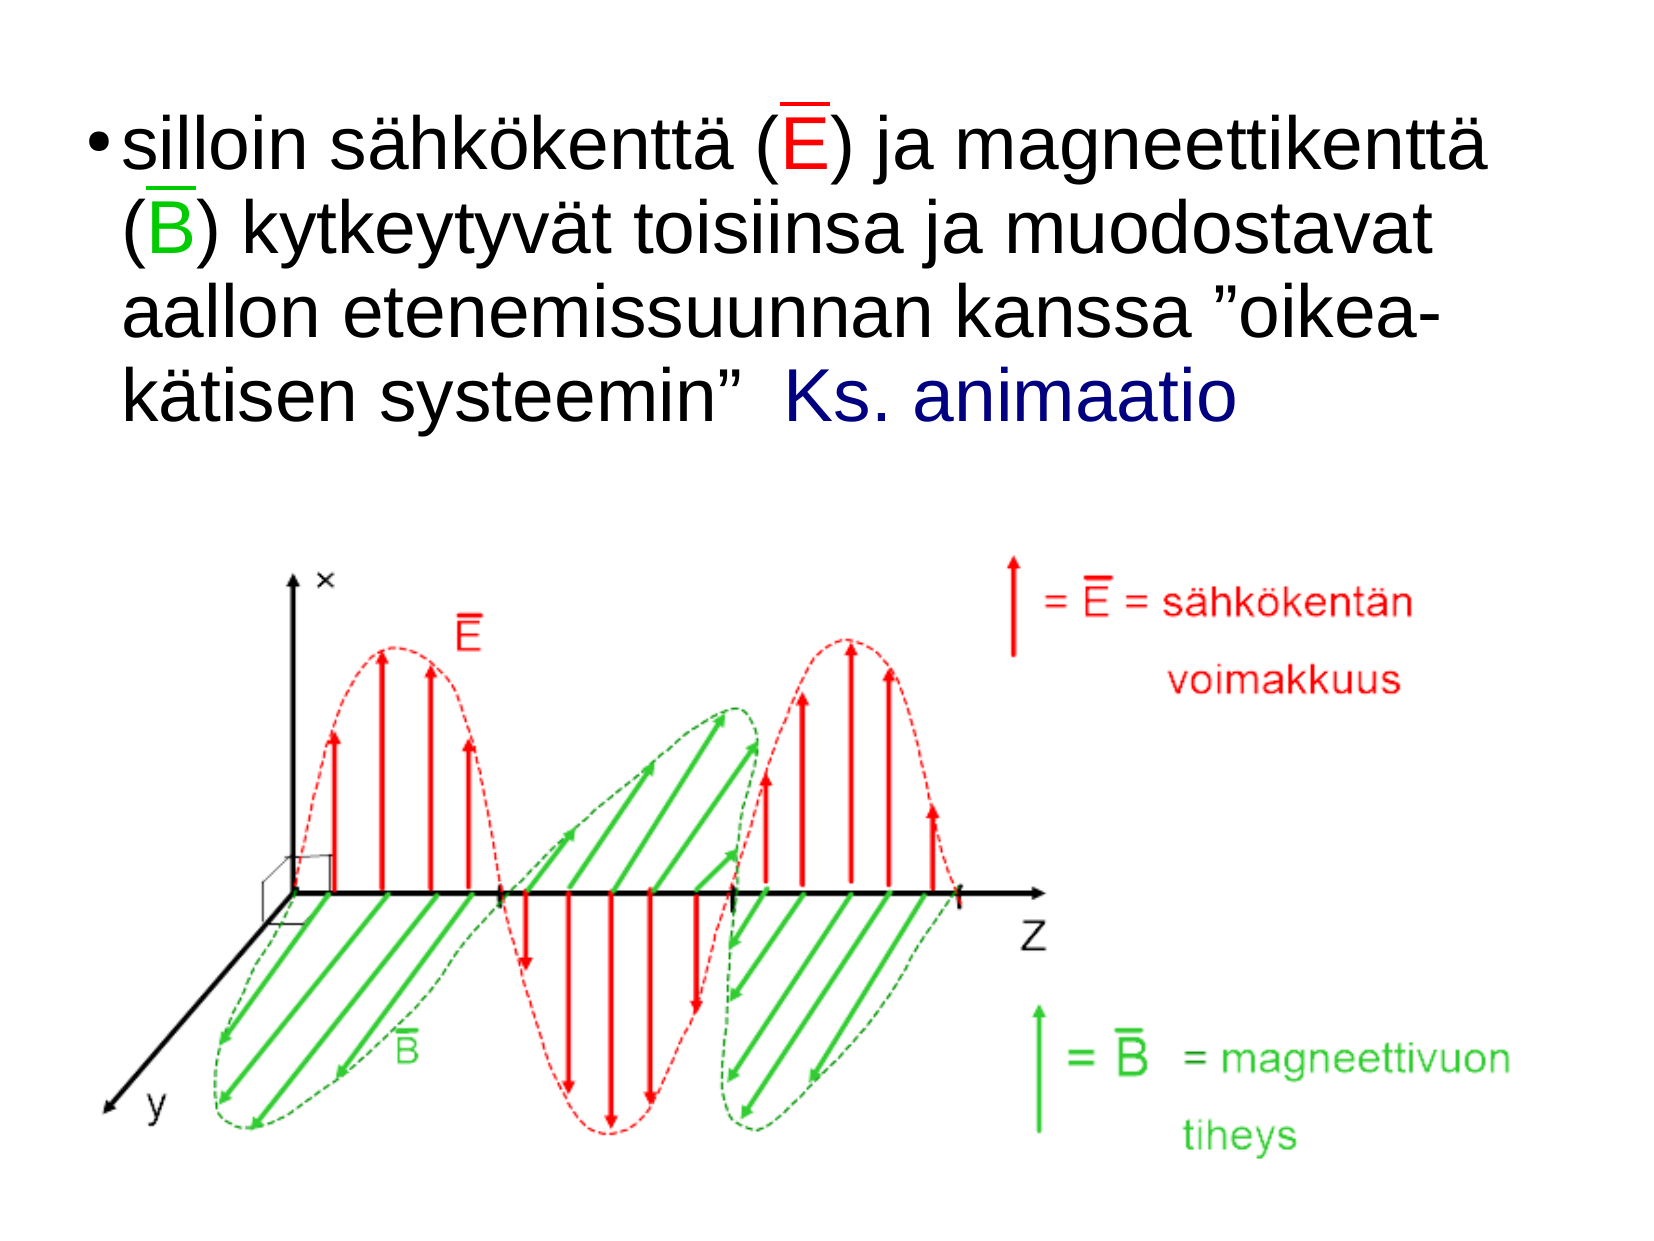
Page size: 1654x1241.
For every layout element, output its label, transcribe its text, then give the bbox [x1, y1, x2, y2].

picture [70, 496, 1602, 1190]
text_box silloin sähkökenttä (E) ja magneettikenttä (B) kytkeytyvät toisiinsa ja muodostavat aallon etenemissuunnan kanssa ”oikea-kätisen systeemin” Ks. animaatio [70, 94, 1583, 523]
